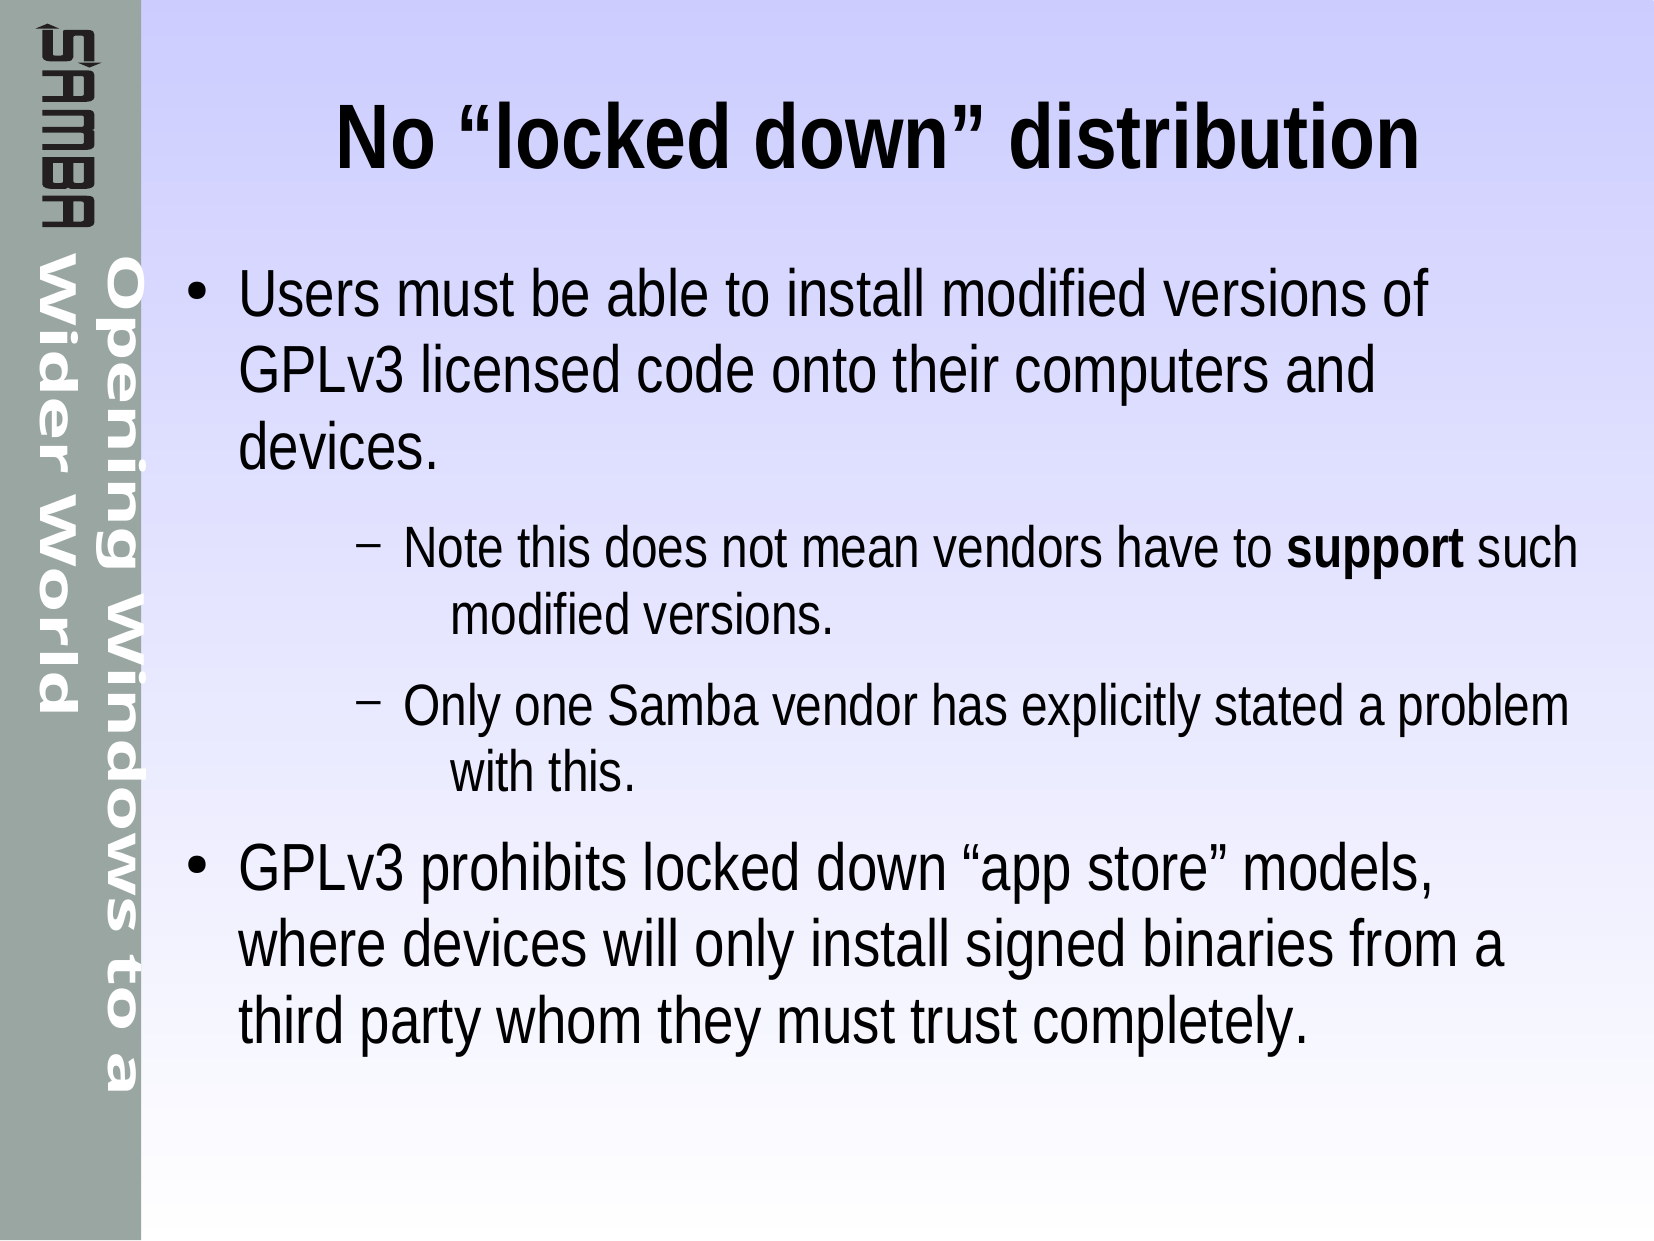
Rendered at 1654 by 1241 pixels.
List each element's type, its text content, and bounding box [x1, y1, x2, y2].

title No “locked down” distribution [173, 28, 1586, 243]
list Users must be able to install modified versions of GPLv3 licensed code onto their computers and devices. Note this does not mean vendors have to support such modified versions. Only one Samba vendor has explicitly stated a problem with this. GPLv3 prohibits locked down “app store” models, where devices will only install signed binaries from a third party whom they must trust completely. [167, 253, 1580, 1224]
